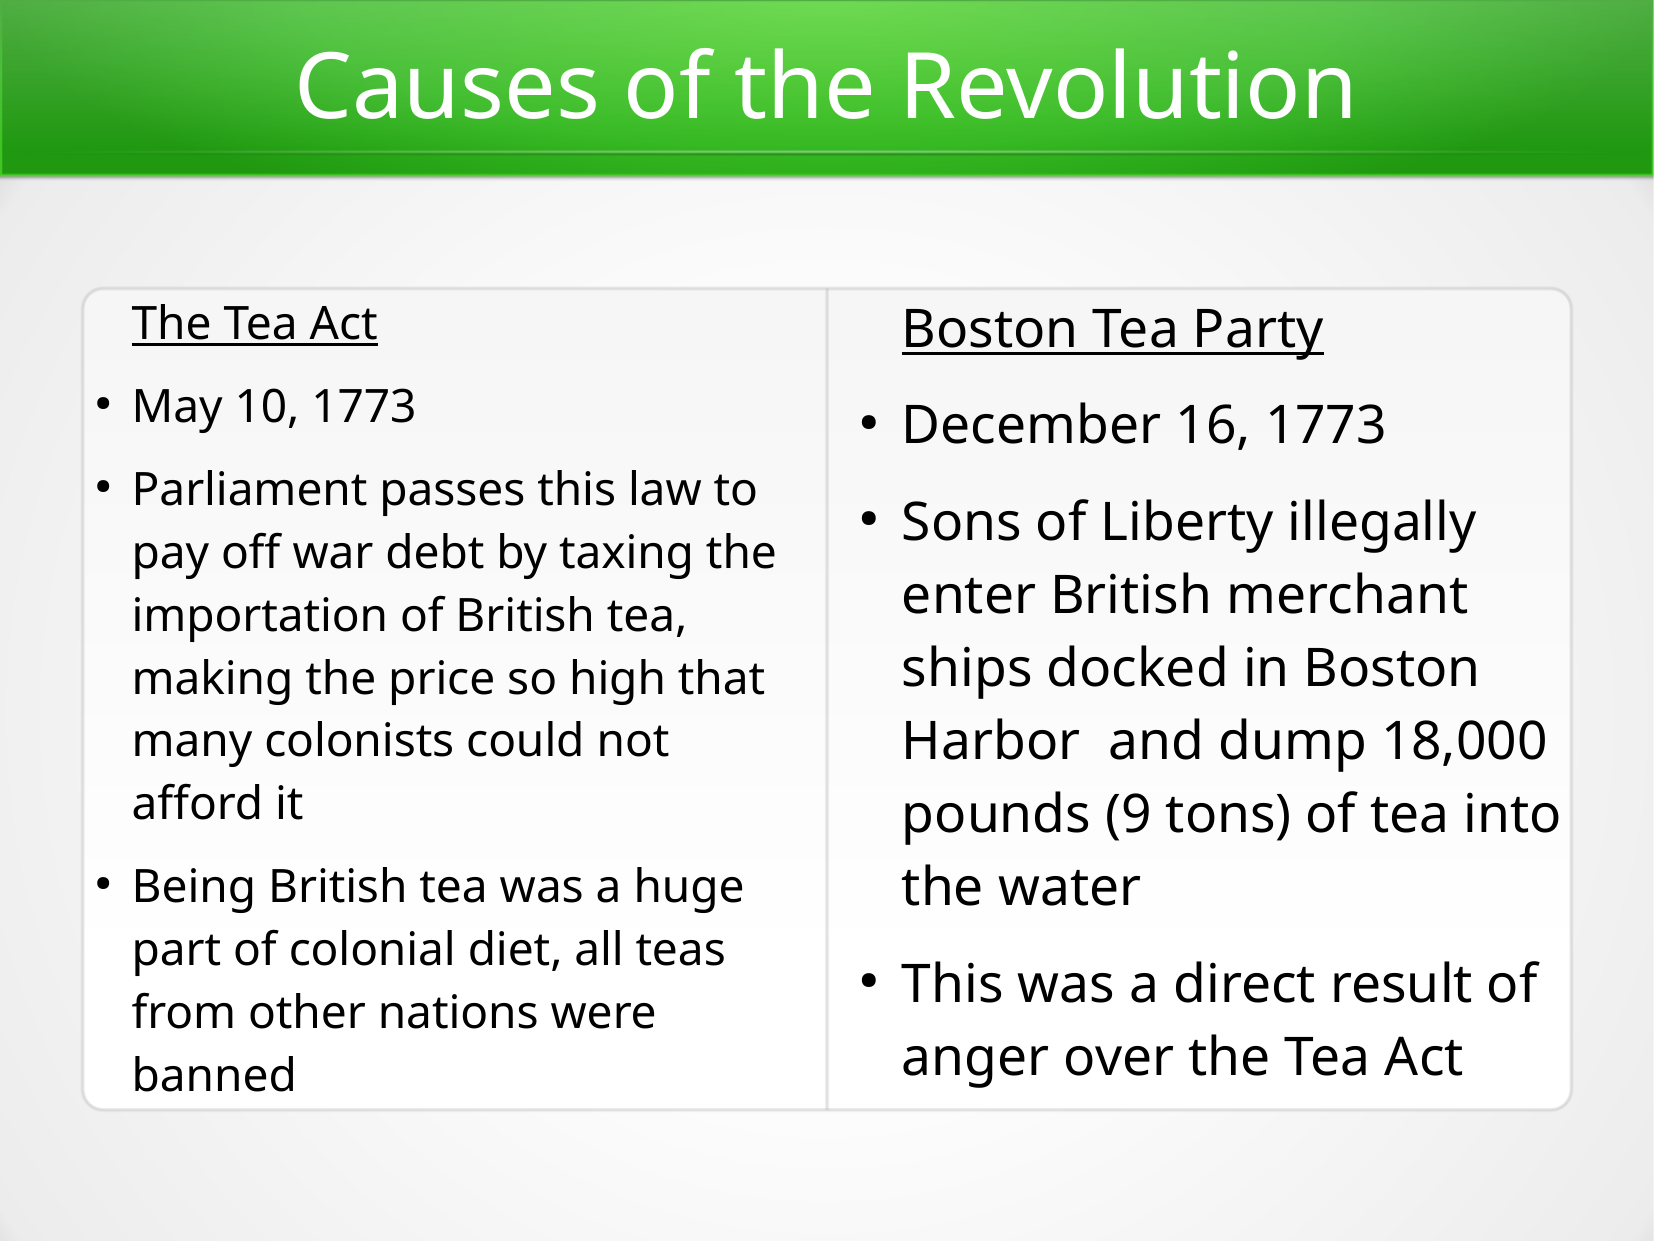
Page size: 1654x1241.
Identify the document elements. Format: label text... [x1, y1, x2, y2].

picture [0, 0, 1654, 1241]
title Causes of the Revolution [82, 11, 1571, 154]
list Boston Tea Party December 16, 1773 Sons of Liberty illegally enter British merchant ships docked in Boston Harbor and dump 18,000 pounds (9 tons) of tea into the water This was a direct result of anger over the Tea Act [845, 290, 1572, 1111]
list The Tea Act May 10, 1773 Parliament passes this law to pay off war debt by taxing the importation of British tea, making the price so high that many colonists could not afford it Being British tea was a huge part of colonial diet, all teas from other nations were banned [82, 290, 809, 1111]
